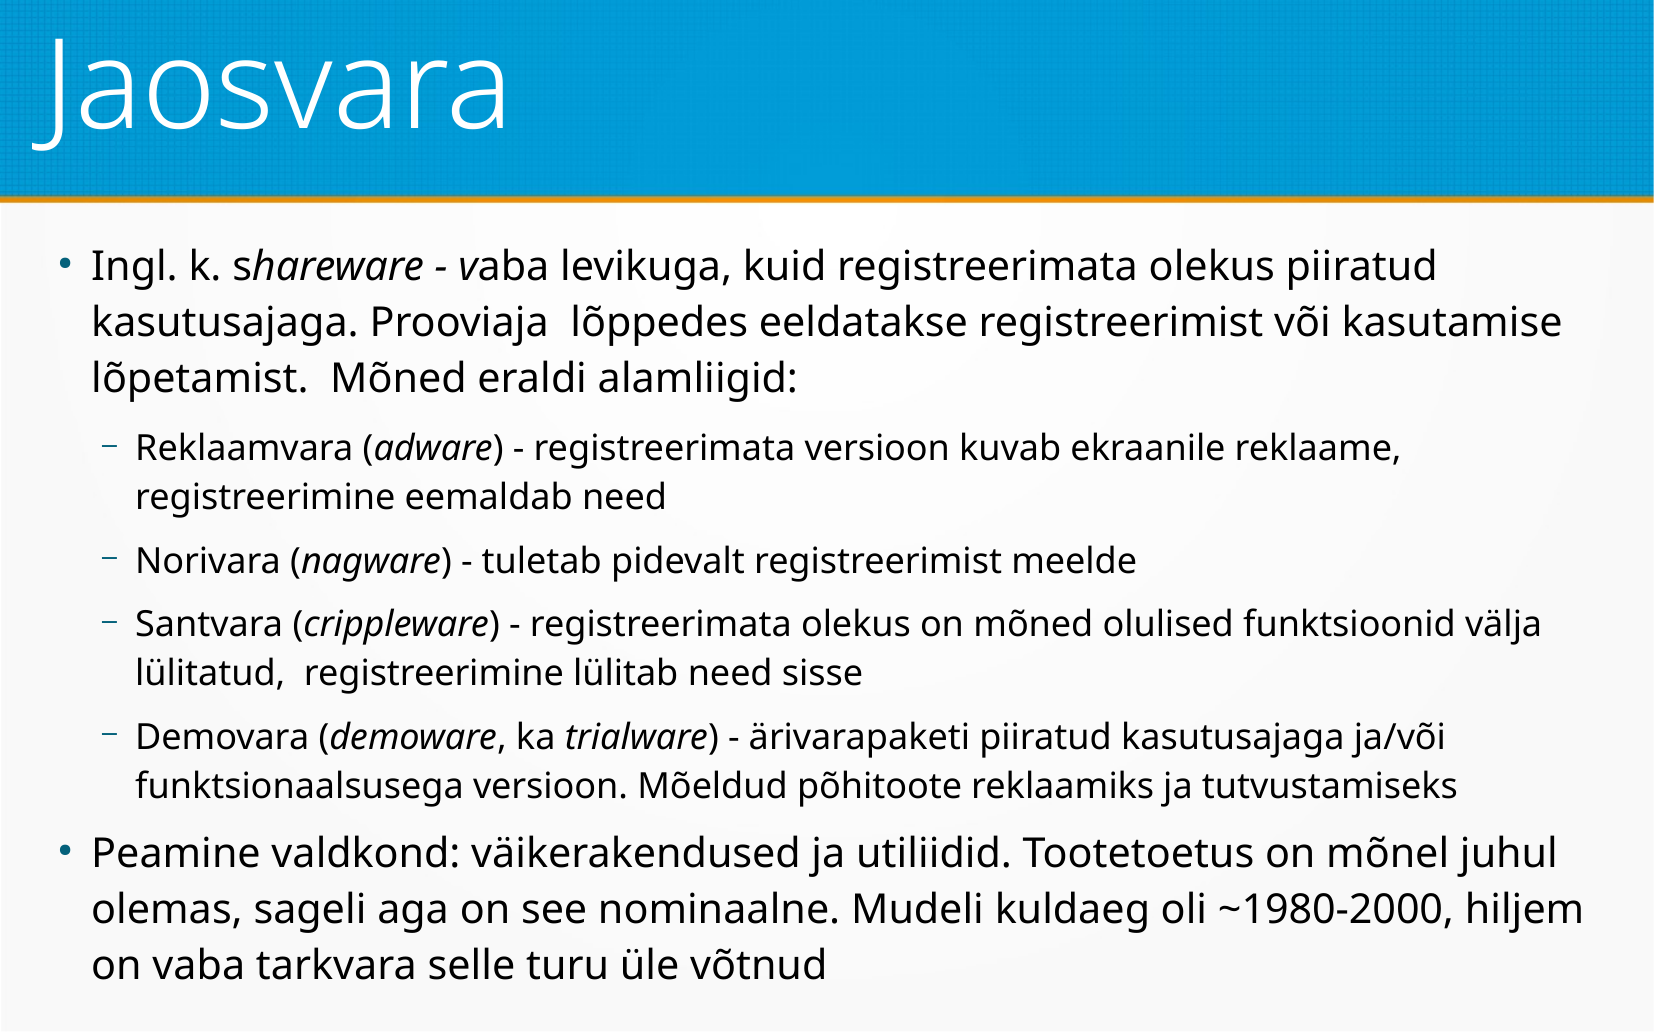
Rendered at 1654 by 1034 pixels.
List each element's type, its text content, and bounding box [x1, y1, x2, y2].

picture [0, 195, 1654, 1034]
title Jaosvara [43, 0, 1619, 166]
list Ingl. k. shareware - vaba levikuga, kuid registreerimata olekus piiratud kasutusajaga. Prooviaja lõppedes eeldatakse registreerimist või kasutamise lõpetamist. Mõned eraldi alamliigid: Reklaamvara (adware) - registreerimata versioon kuvab ekraanile reklaame, registreerimine eemaldab need Norivara (nagware) - tuletab pidevalt registreerimist meelde Santvara (crippleware) - registreerimata olekus on mõned olulised funktsioonid välja lülitatud, registreerimine lülitab need sisse Demovara (demoware, ka trialware) - ärivarapaketi piiratud kasutusajaga ja/või funktsionaalsusega versioon. Mõeldud põhitoote reklaamiks ja tutvustamiseks Peamine valdkond: väikerakendused ja utiliidid. Tootetoetus on mõnel juhul olemas, sageli aga on see nominaalne. Mudeli kuldaeg oli ~1980-2000, hiljem on vaba tarkvara selle turu üle võtnud [47, 236, 1607, 1002]
